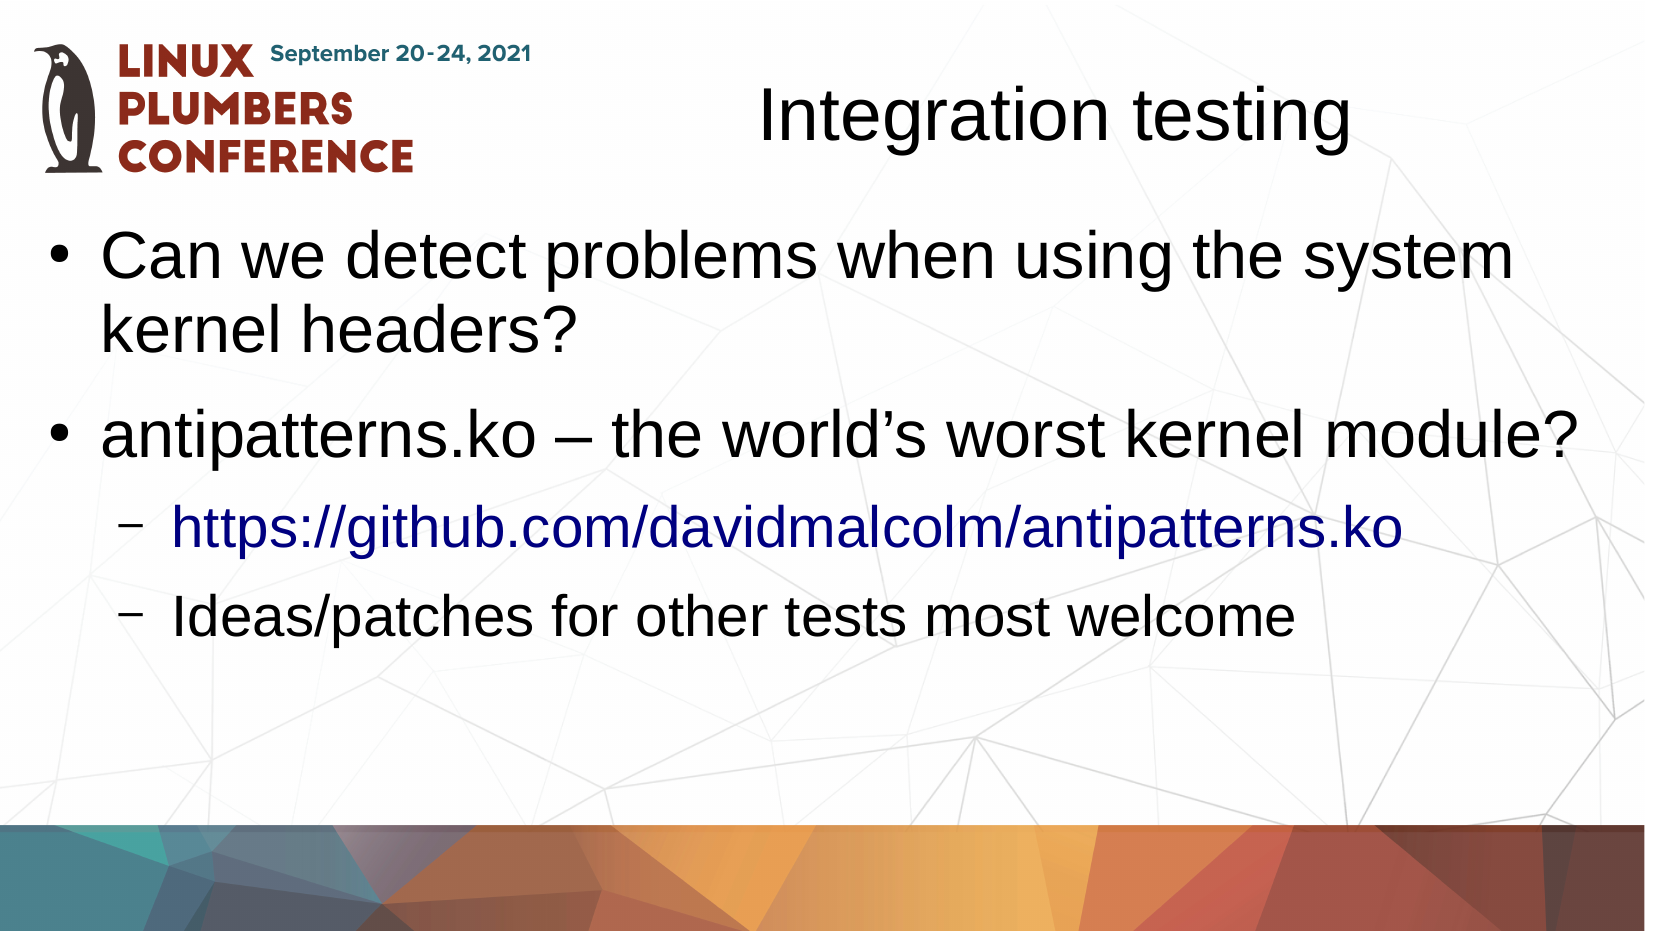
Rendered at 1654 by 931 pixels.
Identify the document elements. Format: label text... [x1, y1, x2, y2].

list Can we detect problems when using the system kernel headers? antipatterns.ko – the world’s worst kernel module? https://github.com/davidmalcolm/antipatterns.ko Ideas/patches for other tests most welcome [30, 217, 1645, 796]
title Integration testing [540, 37, 1571, 193]
picture [0, 1, 1645, 931]
